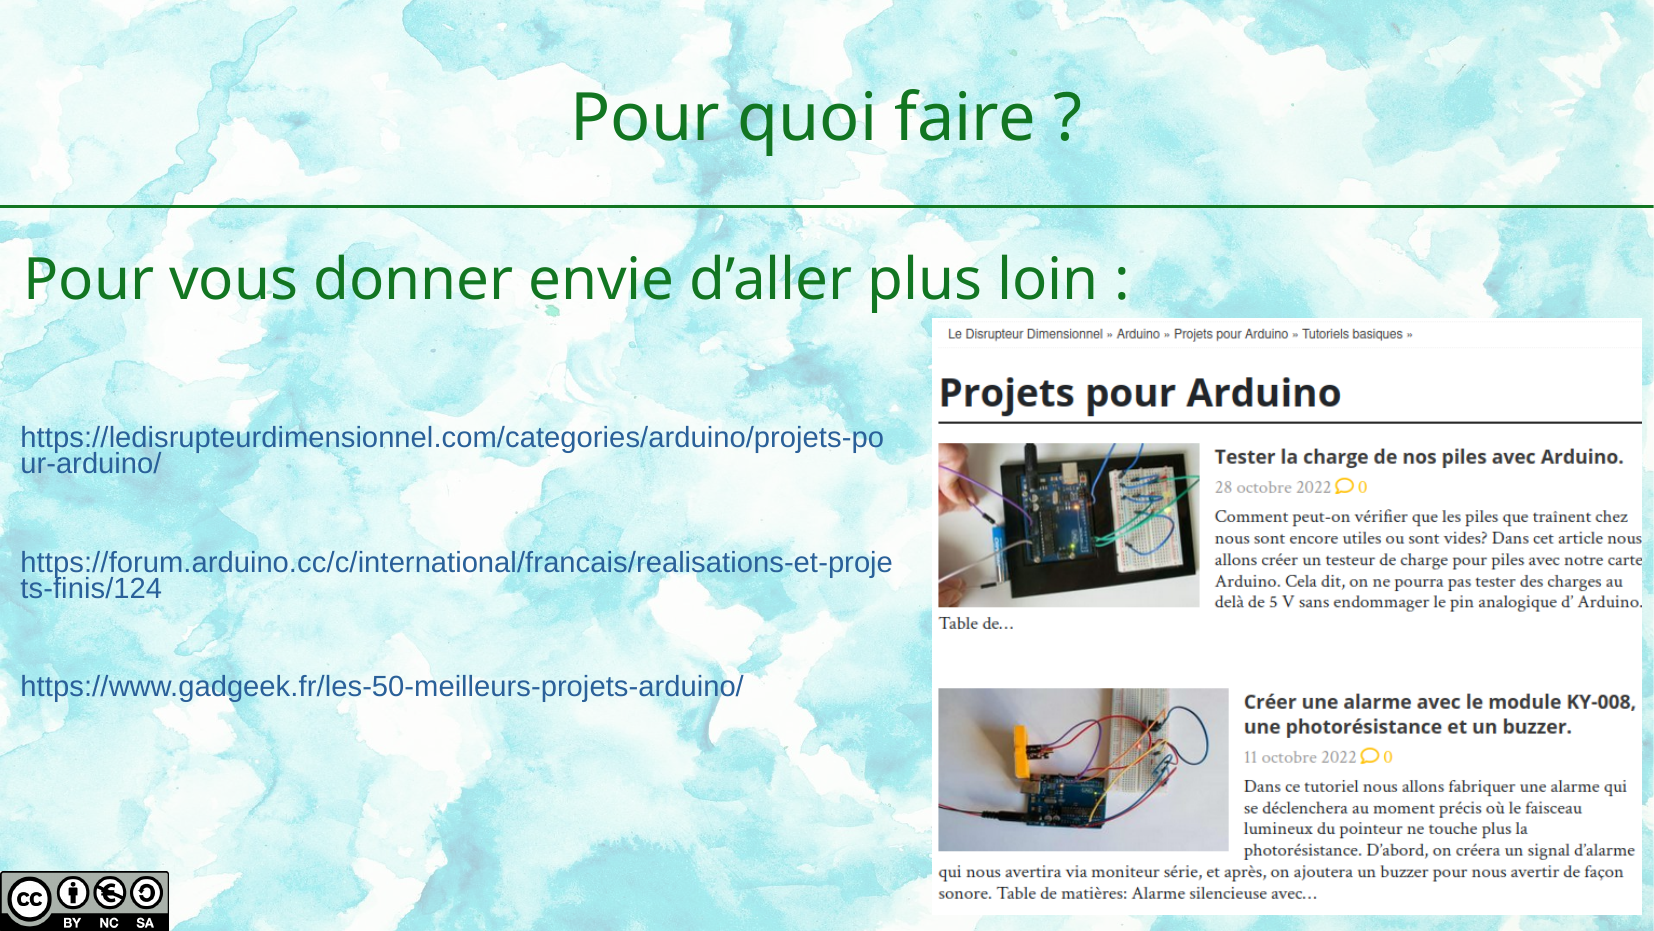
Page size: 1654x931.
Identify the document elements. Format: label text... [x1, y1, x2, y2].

list Pour vous donner envie d’aller plus loin : [23, 237, 1477, 325]
picture [932, 318, 1642, 915]
picture [0, 871, 169, 931]
title Pour quoi faire ? [82, 37, 1571, 193]
text_box https://ledisrupteurdimensionnel.com/categories/arduino/projets-pour-arduino/ https://forum.arduino.cc/c/international/francais/realisations-et-projets-finis/124 https://www.gadgeek.fr/les-50-meilleurs-projets-arduino/ [5, 413, 916, 799]
